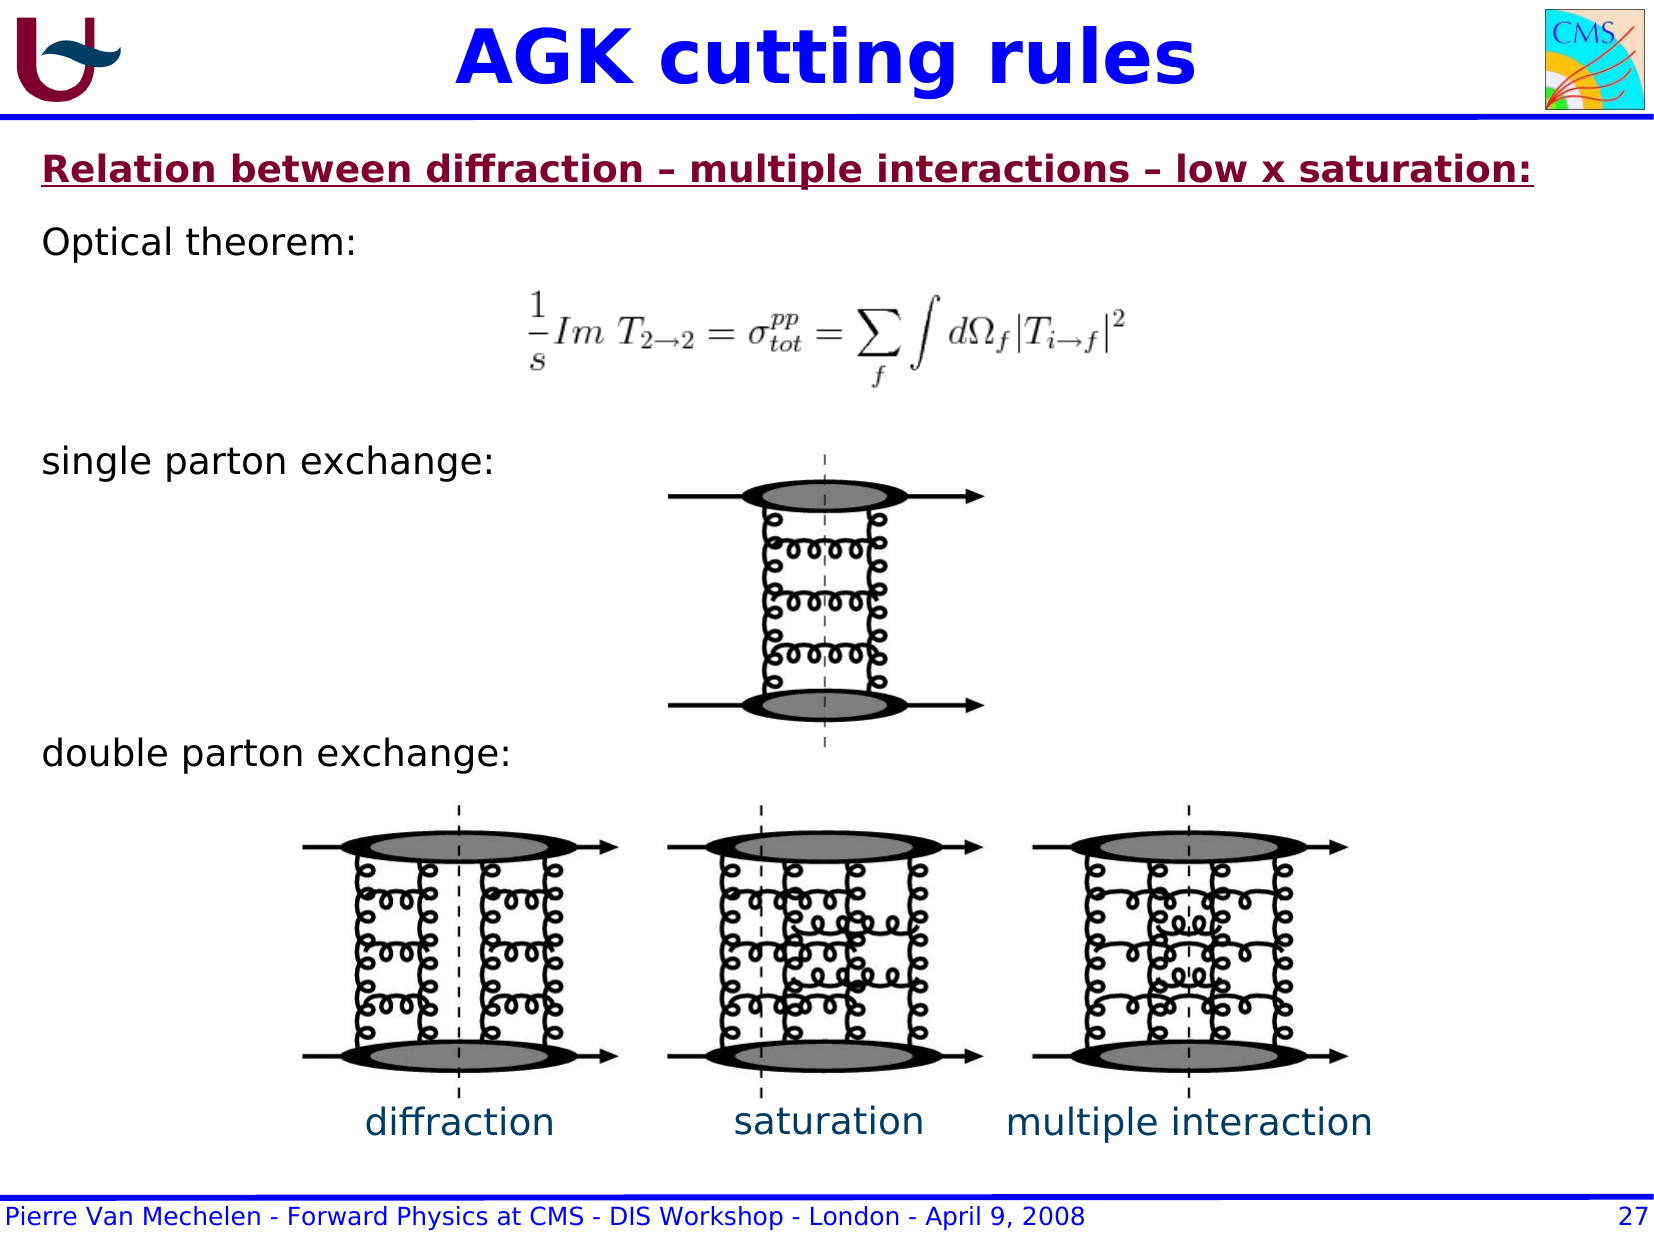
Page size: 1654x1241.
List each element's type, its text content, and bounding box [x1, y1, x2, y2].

text_box multiple interaction [990, 1093, 1381, 1152]
picture [9, 10, 128, 109]
picture [649, 440, 1005, 766]
text_box diffraction [349, 1093, 567, 1152]
text_box saturation [718, 1092, 936, 1151]
picture [526, 289, 1128, 391]
title AGK cutting rules [147, 8, 1506, 107]
picture [1545, 9, 1645, 110]
list Relation between diffraction – multiple interactions – low x saturation: Optical theorem: single parton exchange: double parton exchange: [23, 147, 1630, 1167]
picture [286, 786, 1371, 1117]
